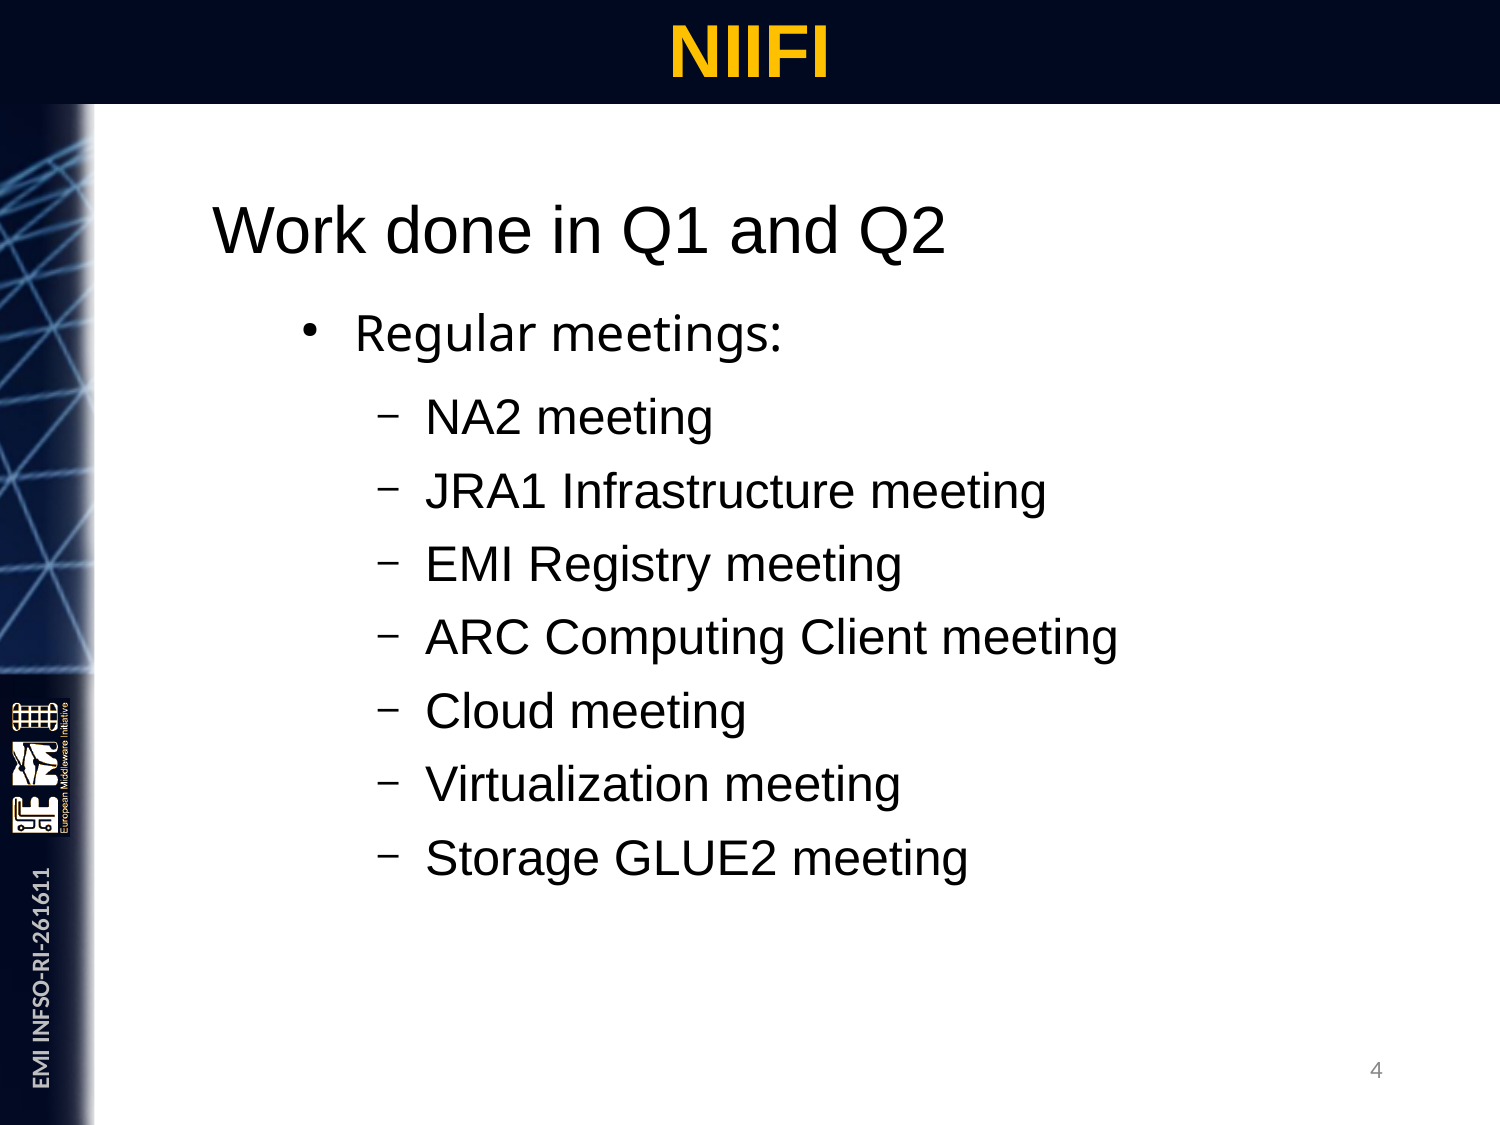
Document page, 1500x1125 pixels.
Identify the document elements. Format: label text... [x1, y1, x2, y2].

list Work done in Q1 and Q2 Regular meetings: NA2 meeting JRA1 Infrastructure meeting EMI Registry meeting ARC Computing Client meeting Cloud meeting Virtualization meeting Storage GLUE2 meeting [197, 185, 1426, 929]
picture [0, 104, 105, 1125]
title NIIFI [0, 0, 1500, 104]
text_box <szám> [1354, 1042, 1424, 1103]
